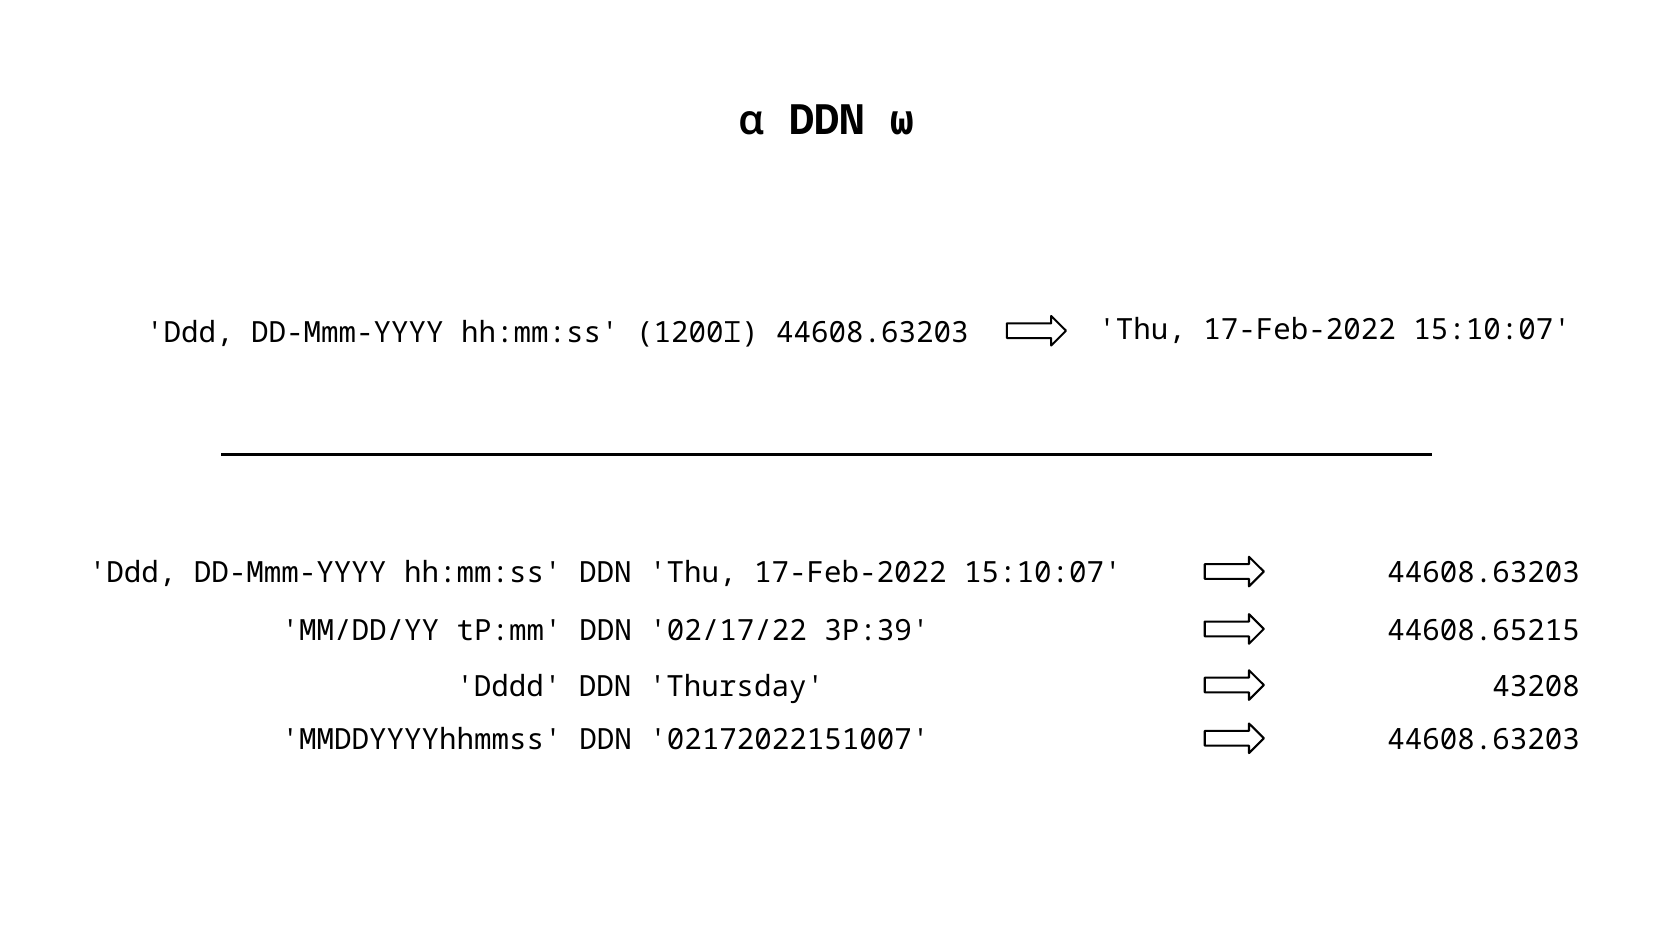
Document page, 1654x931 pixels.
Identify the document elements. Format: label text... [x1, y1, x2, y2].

text_box 'Thu, 17-Feb-2022 15:10:07' [1054, 303, 1586, 352]
text_box 44608.63203 [1269, 714, 1595, 763]
text_box 'MMDDYYYYhhmmss' DDN '02172022151007' [59, 714, 1152, 763]
text_box 44608.65215 [1269, 604, 1595, 653]
text_box 'MM/DD/YY tP:mm' DDN '02/17/22 3P:39' [59, 604, 1152, 653]
text_box 'Ddd, DD-Mmm-YYYY hh:mm:ss' DDN 'Thu, 17-Feb-2022 15:10:07' [59, 547, 1152, 596]
text_box 'Ddd, DD-Mmm-YYYY hh:mm:ss' (1200⌶) 44608.63203 [67, 212, 984, 449]
text_box 43208 [1269, 661, 1595, 710]
text_box 'Dddd' DDN 'Thursday' [59, 661, 1152, 710]
text_box ⍺ DDN ⍵ [664, 0, 990, 237]
text_box 44608.63203 [1269, 547, 1595, 596]
